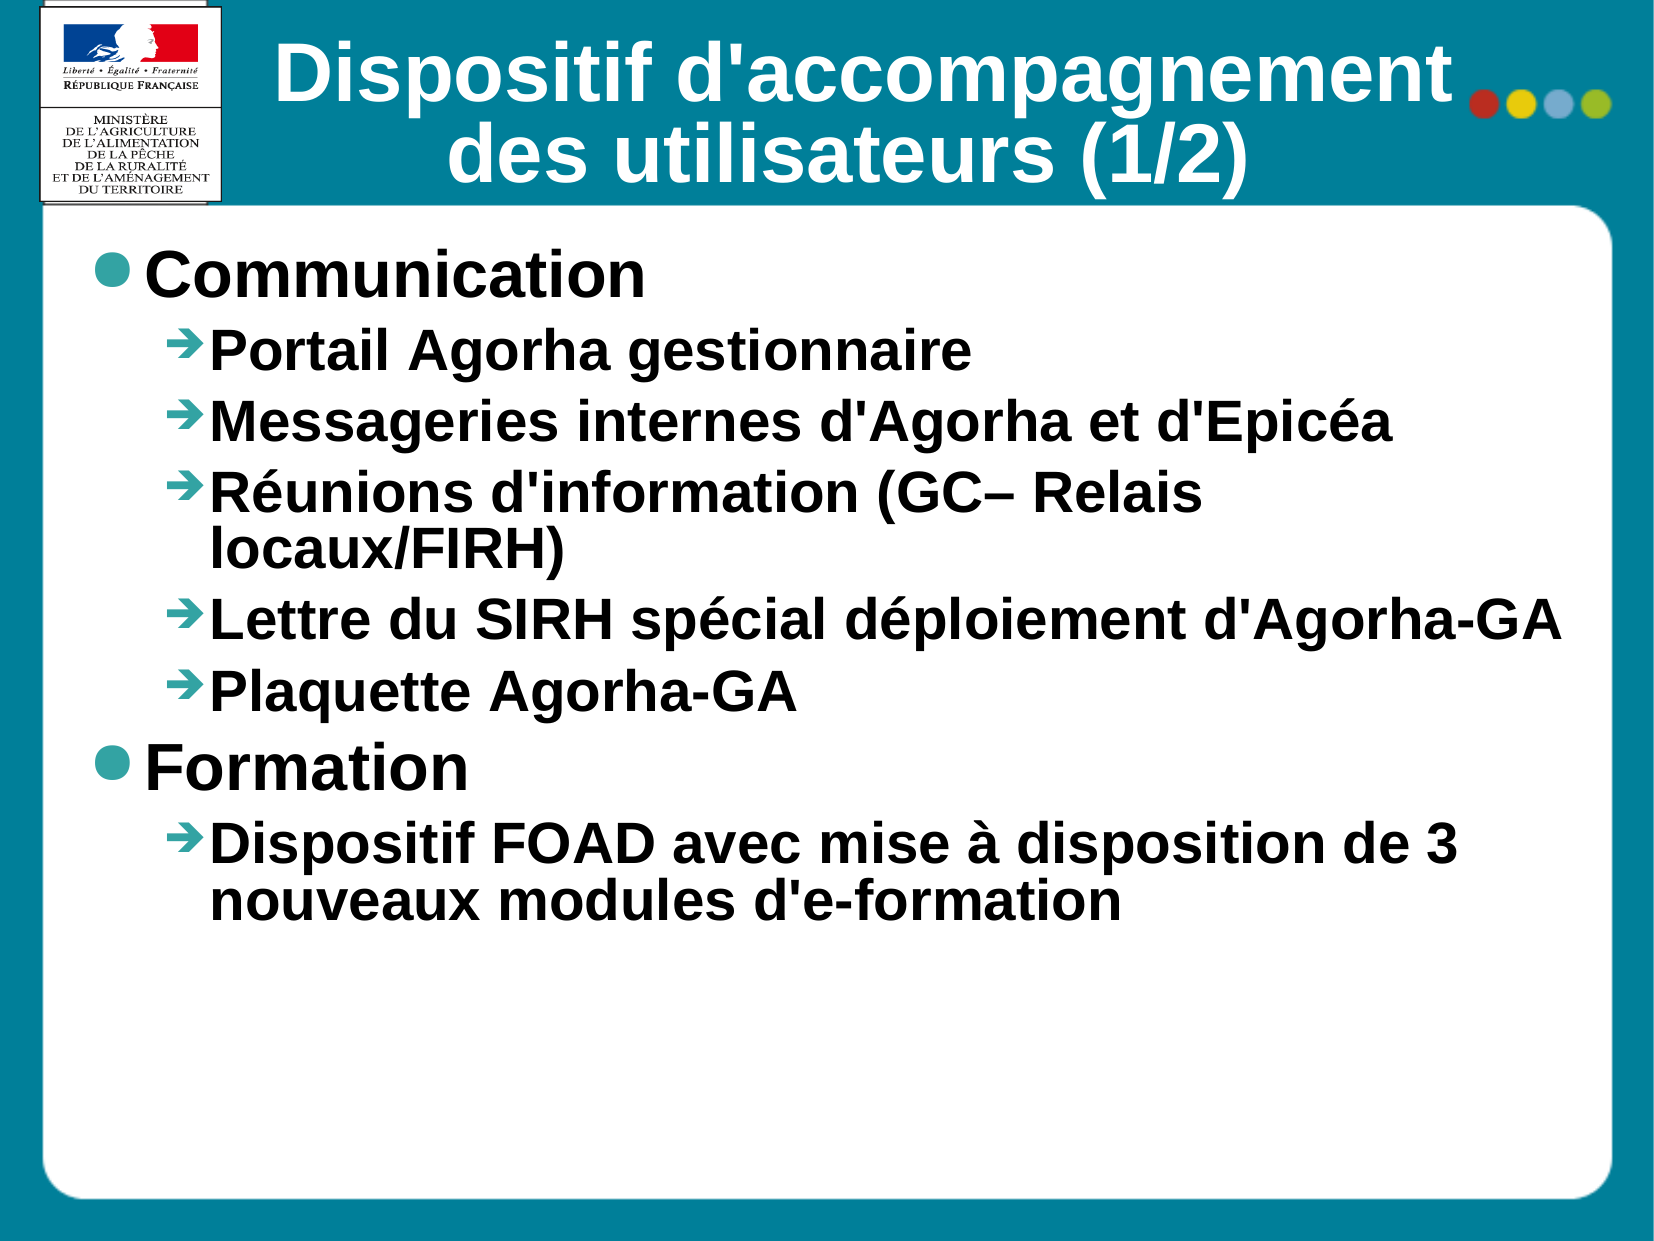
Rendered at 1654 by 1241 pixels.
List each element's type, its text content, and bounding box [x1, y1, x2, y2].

picture [0, 0, 1654, 1241]
title Dispositif d'accompagnement des utilisateurs (1/2) [162, 0, 1536, 240]
list Communication Portail Agorha gestionnaire Messageries internes d'Agorha et d'Epicéa Réunions d'information (GC– Relais locaux/FIRH) Lettre du SIRH spécial déploiement d'Agorha-GA Plaquette Agorha-GA Formation Dispositif FOAD avec mise à disposition de 3 nouveaux modules d'e-formation [88, 245, 1565, 1127]
